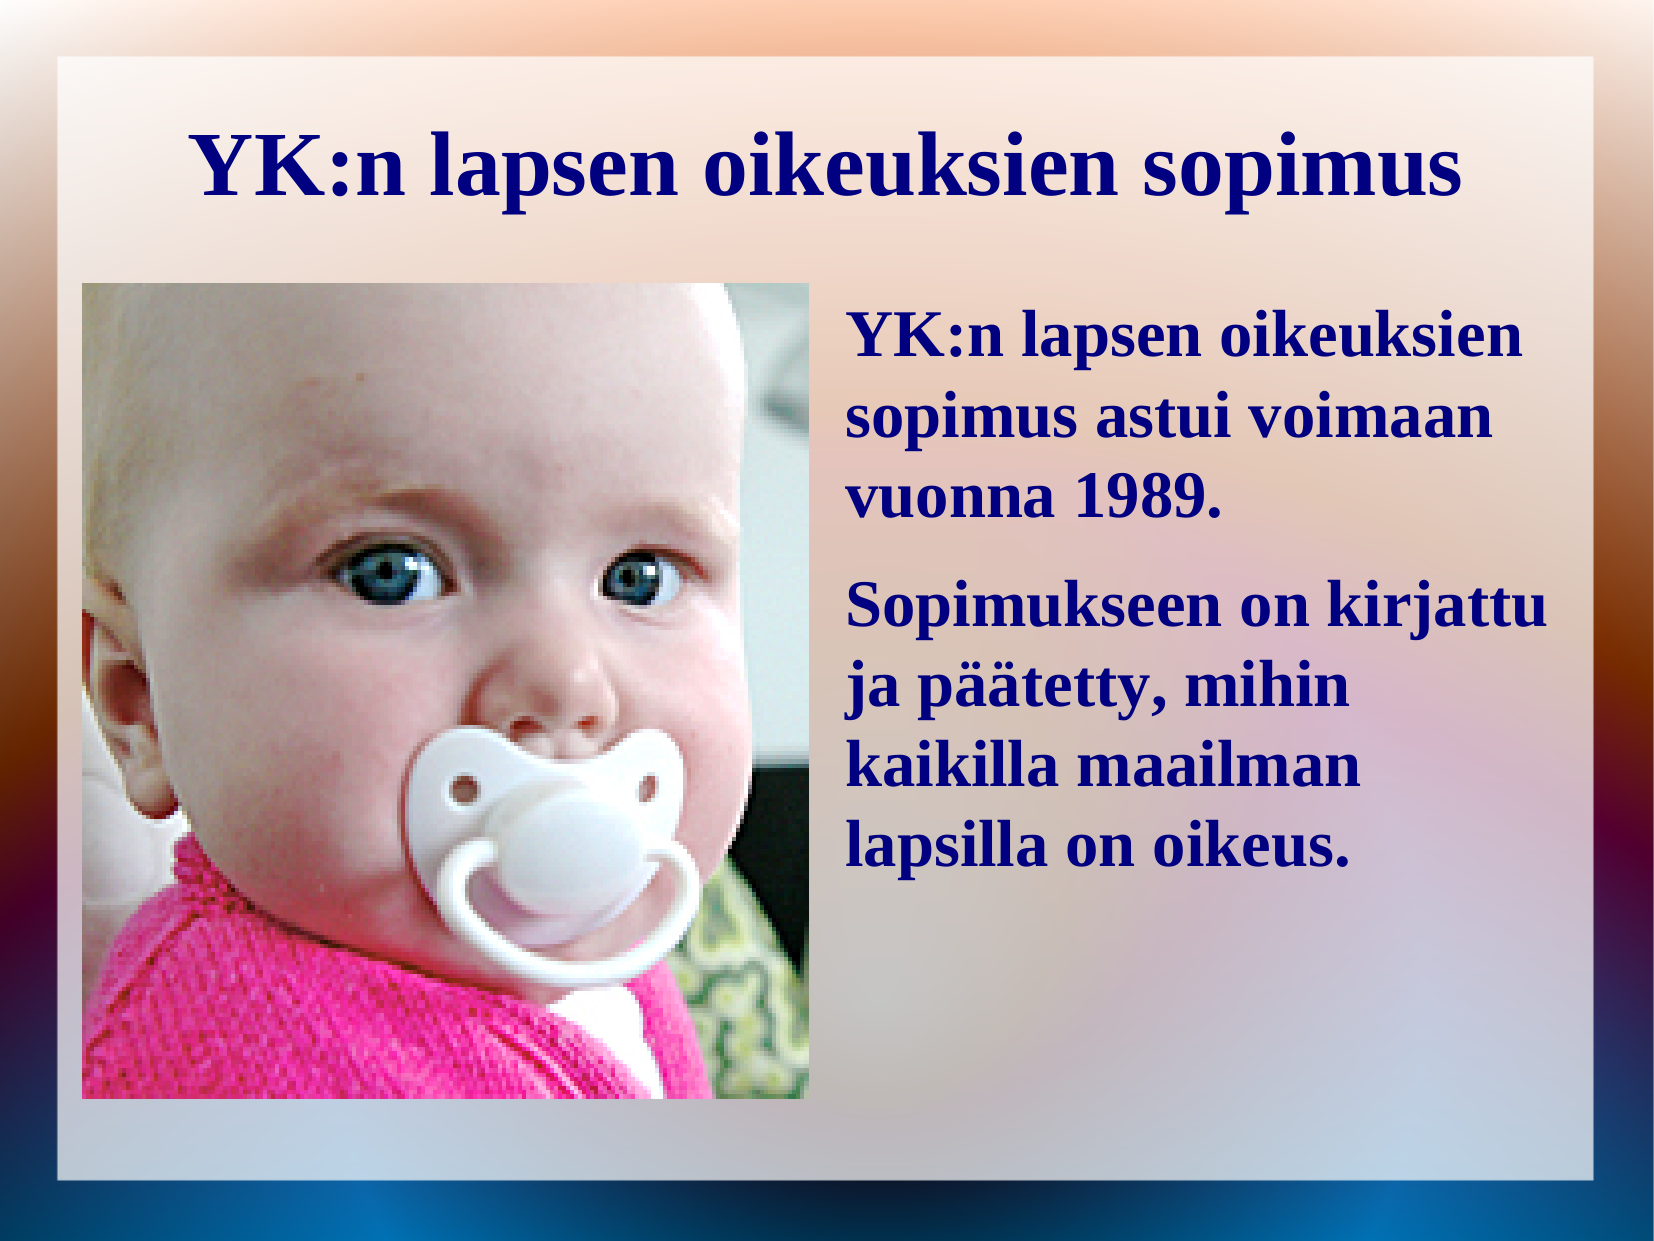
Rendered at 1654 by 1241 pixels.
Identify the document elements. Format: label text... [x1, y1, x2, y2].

title YK:n lapsen oikeuksien sopimus [82, 55, 1571, 263]
list YK:n lapsen oikeuksien sopimus astui voimaan vuonna 1989. Sopimukseen on kirjattu ja päätetty, mihin kaikilla maailman lapsilla on oikeus. [845, 290, 1572, 1109]
picture [82, 283, 809, 1099]
